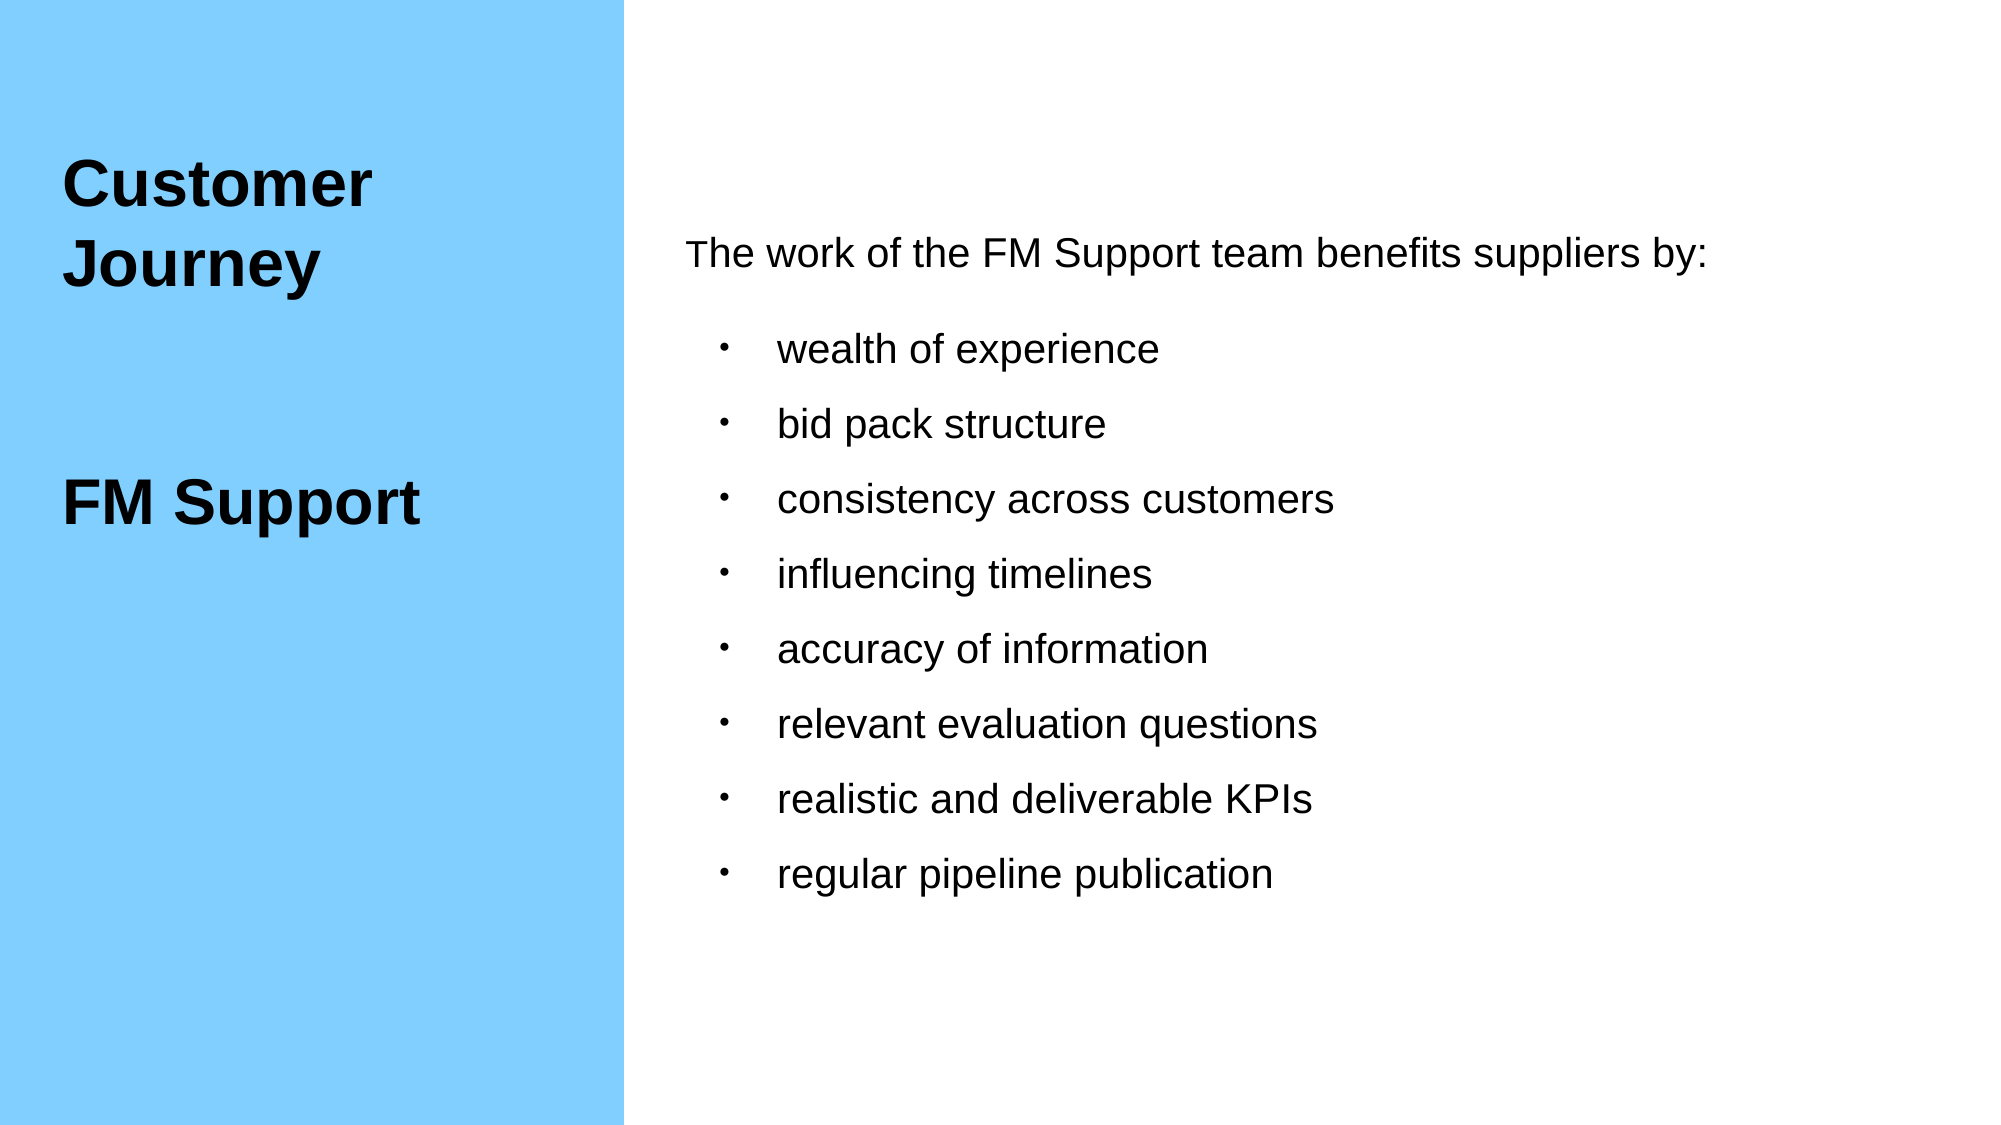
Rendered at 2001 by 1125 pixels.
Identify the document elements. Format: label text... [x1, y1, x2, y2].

title Customer Journey FM Support [62, 139, 564, 279]
title The work of the FM Support team benefits suppliers by: wealth of experience bid pack structure consistency across customers influencing timelines accuracy of information relevant evaluation questions realistic and deliverable KPIs regular pipeline publication [685, 139, 1876, 935]
